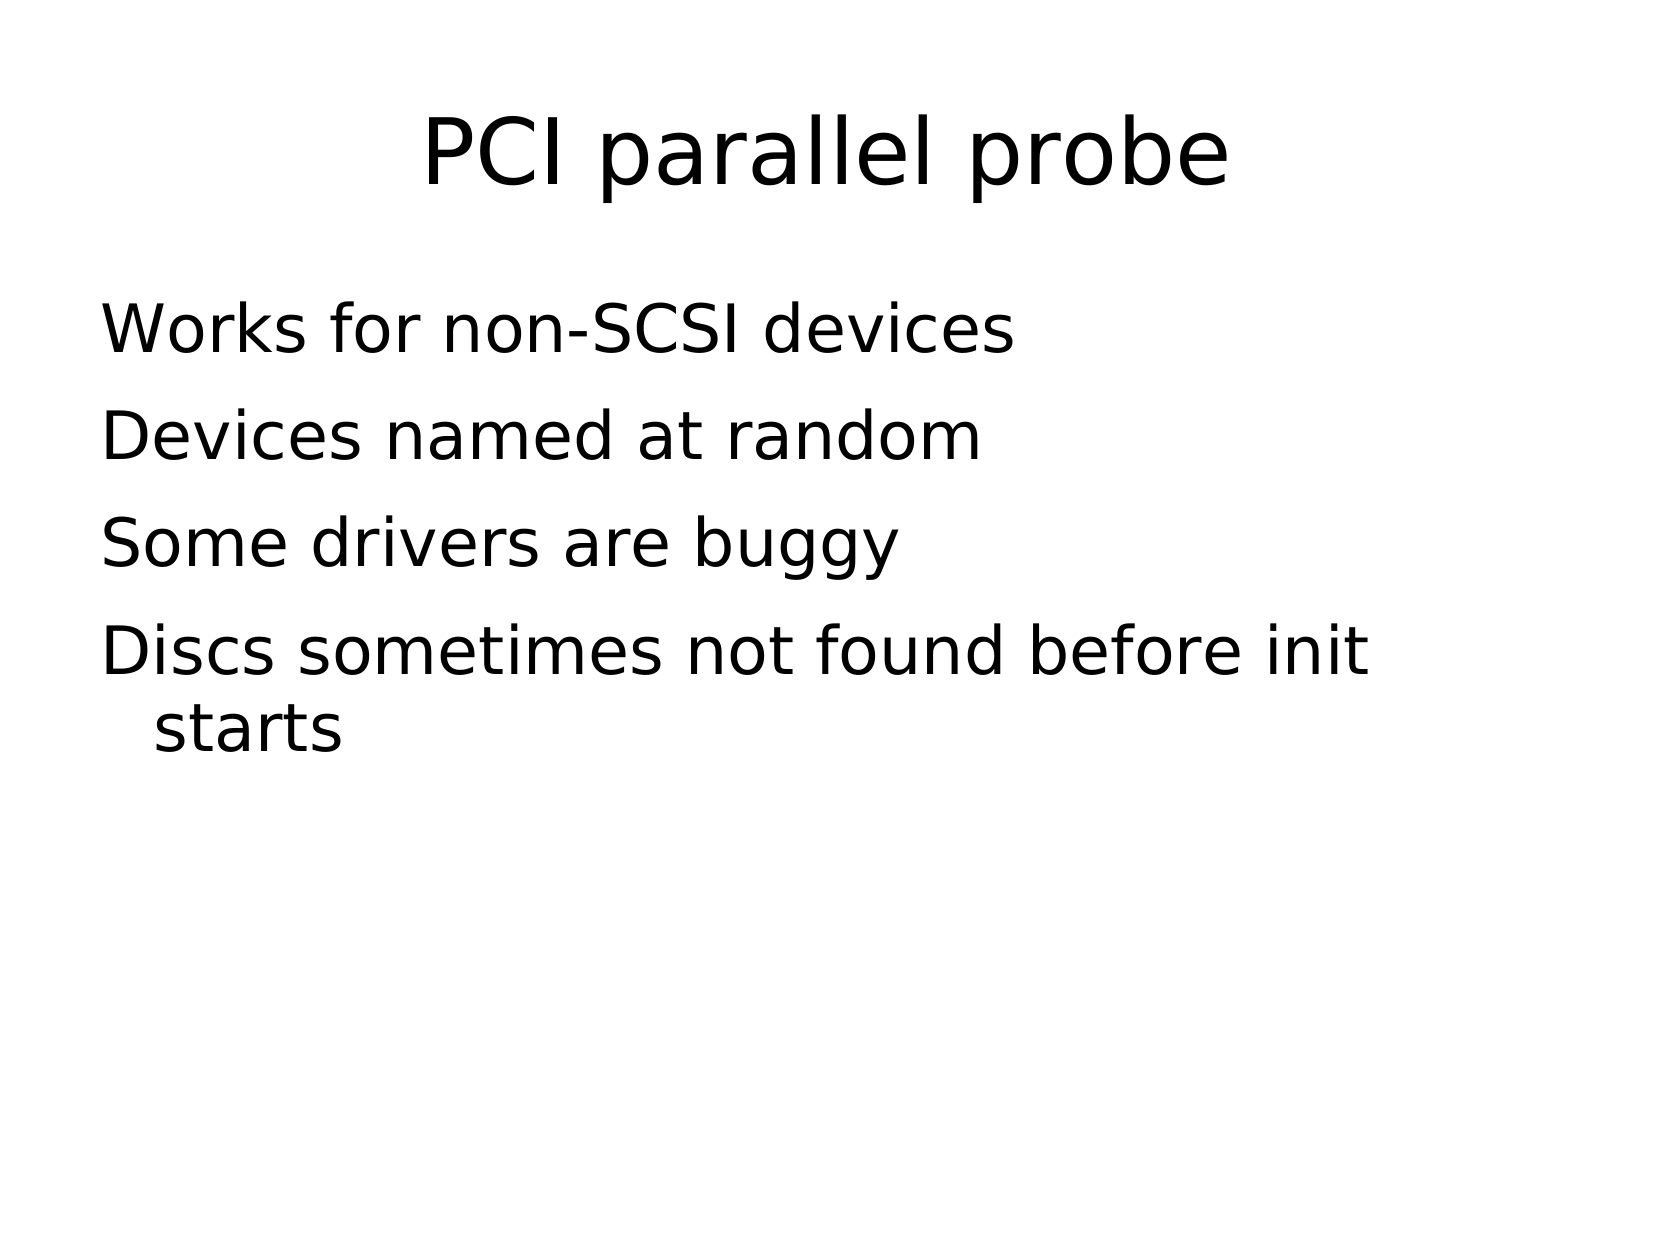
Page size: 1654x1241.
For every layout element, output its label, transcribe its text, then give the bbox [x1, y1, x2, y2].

list Works for non-SCSI devices Devices named at random Some drivers are buggy Discs sometimes not found before init starts [82, 290, 1571, 1094]
title PCI parallel probe [82, 49, 1571, 257]
